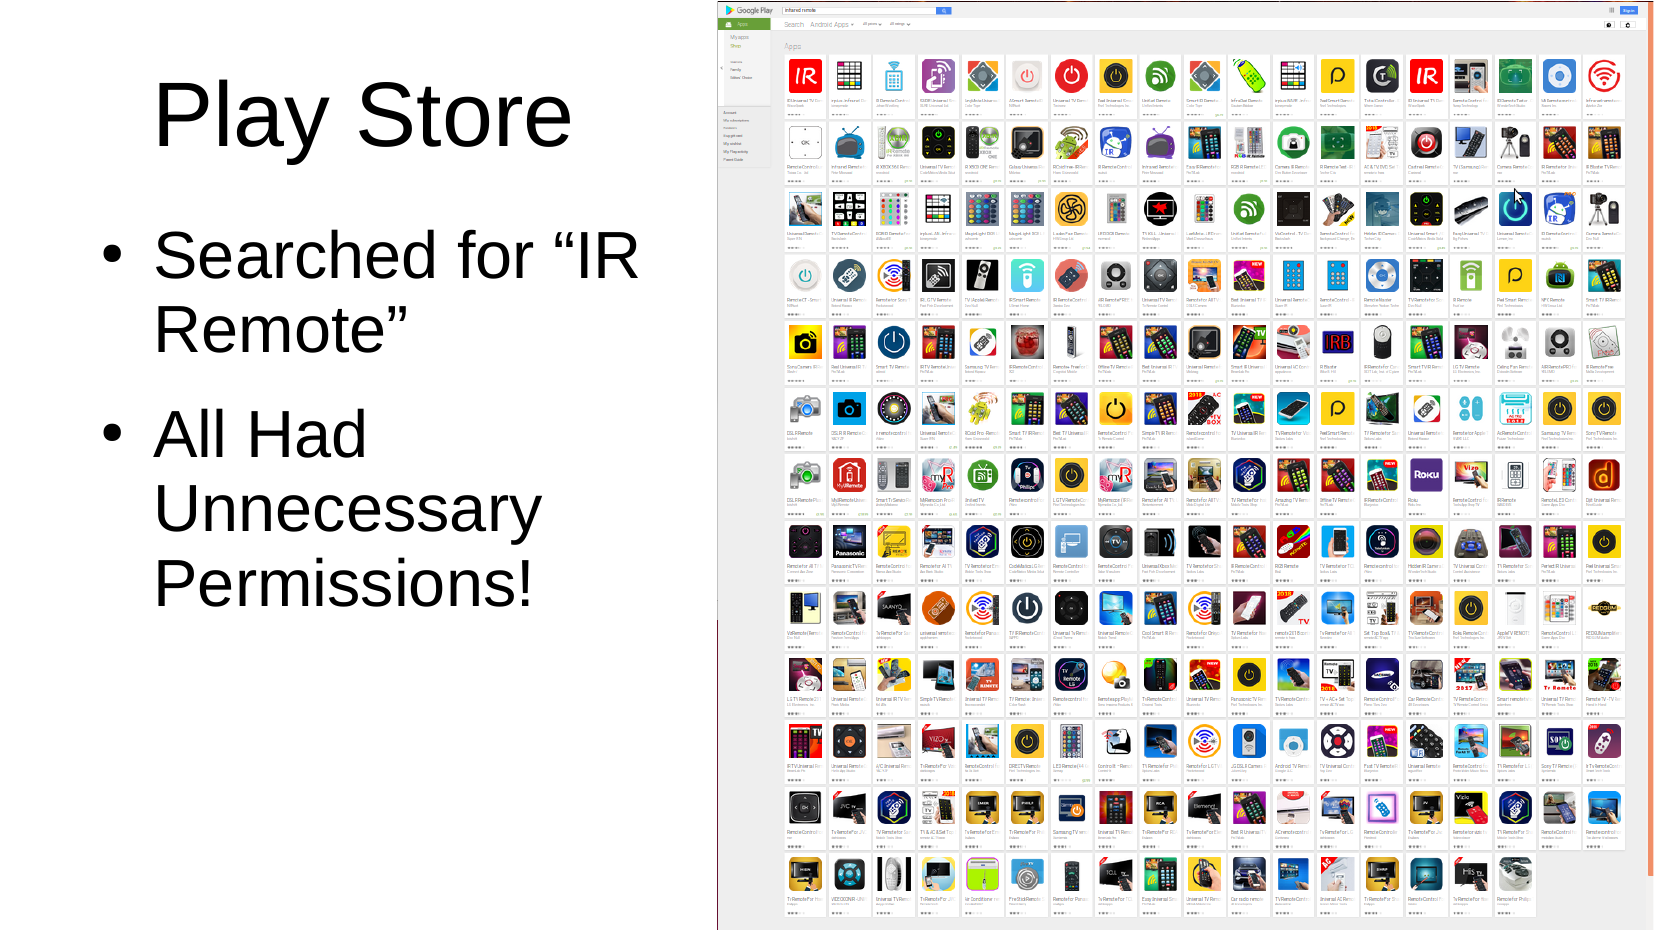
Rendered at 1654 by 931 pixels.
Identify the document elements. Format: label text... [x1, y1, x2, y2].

list Searched for “IR Remote” All Had Unnecessary Permissions! [82, 217, 718, 758]
title Play Store [82, 37, 646, 193]
picture [717, 1, 1654, 930]
